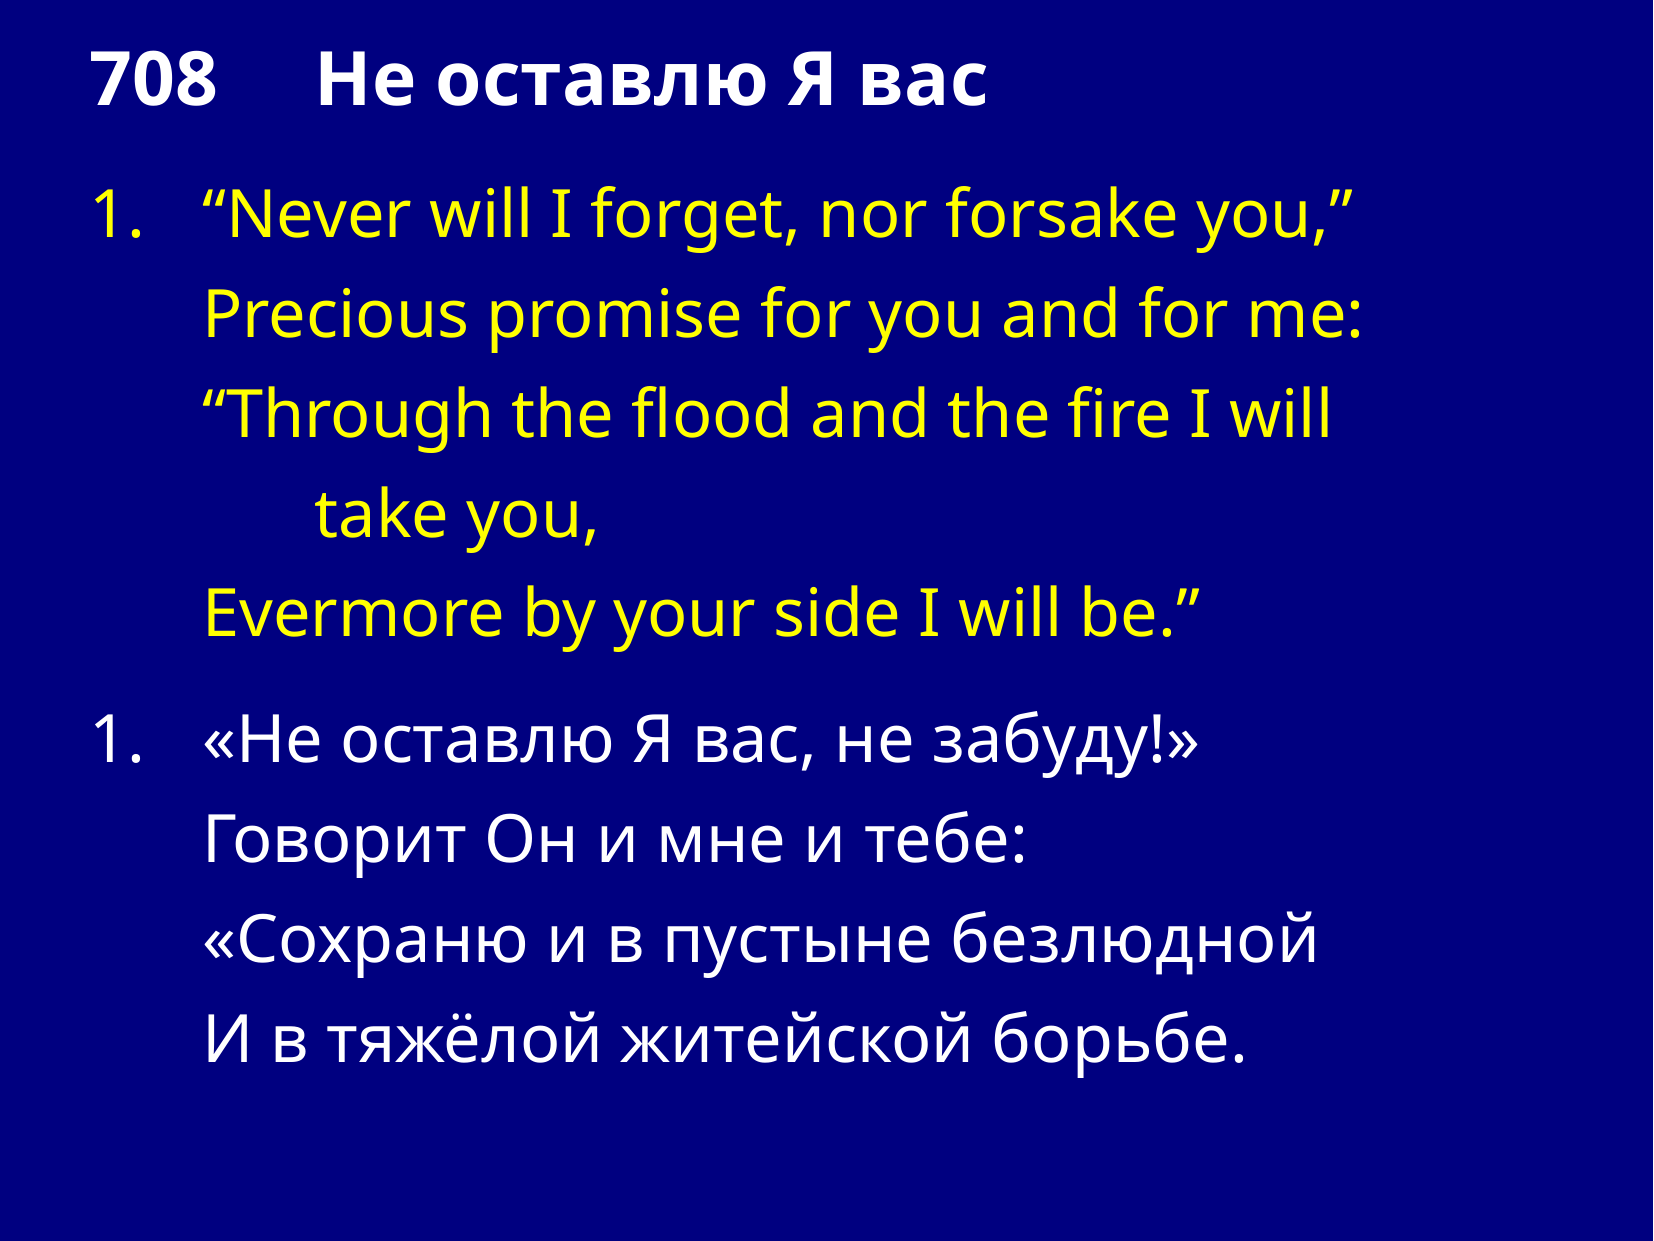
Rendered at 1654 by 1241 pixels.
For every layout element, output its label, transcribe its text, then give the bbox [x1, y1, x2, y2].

text_box 708 Не оставлю Я вас [75, 18, 1576, 131]
text_box 1. “Never will I forget, nor forsake you,” Precious promise for you and for me: “Through the flood and the fire I will take you, Evermore by your side I will be.” [75, 150, 1576, 638]
text_box 1. «Не оставлю Я вас, не забуду!» Говорит Он и мне и тебе: «Сохраню и в пустыне безлюдной И в тяжёлой житейской борьбе. [75, 675, 1576, 1163]
